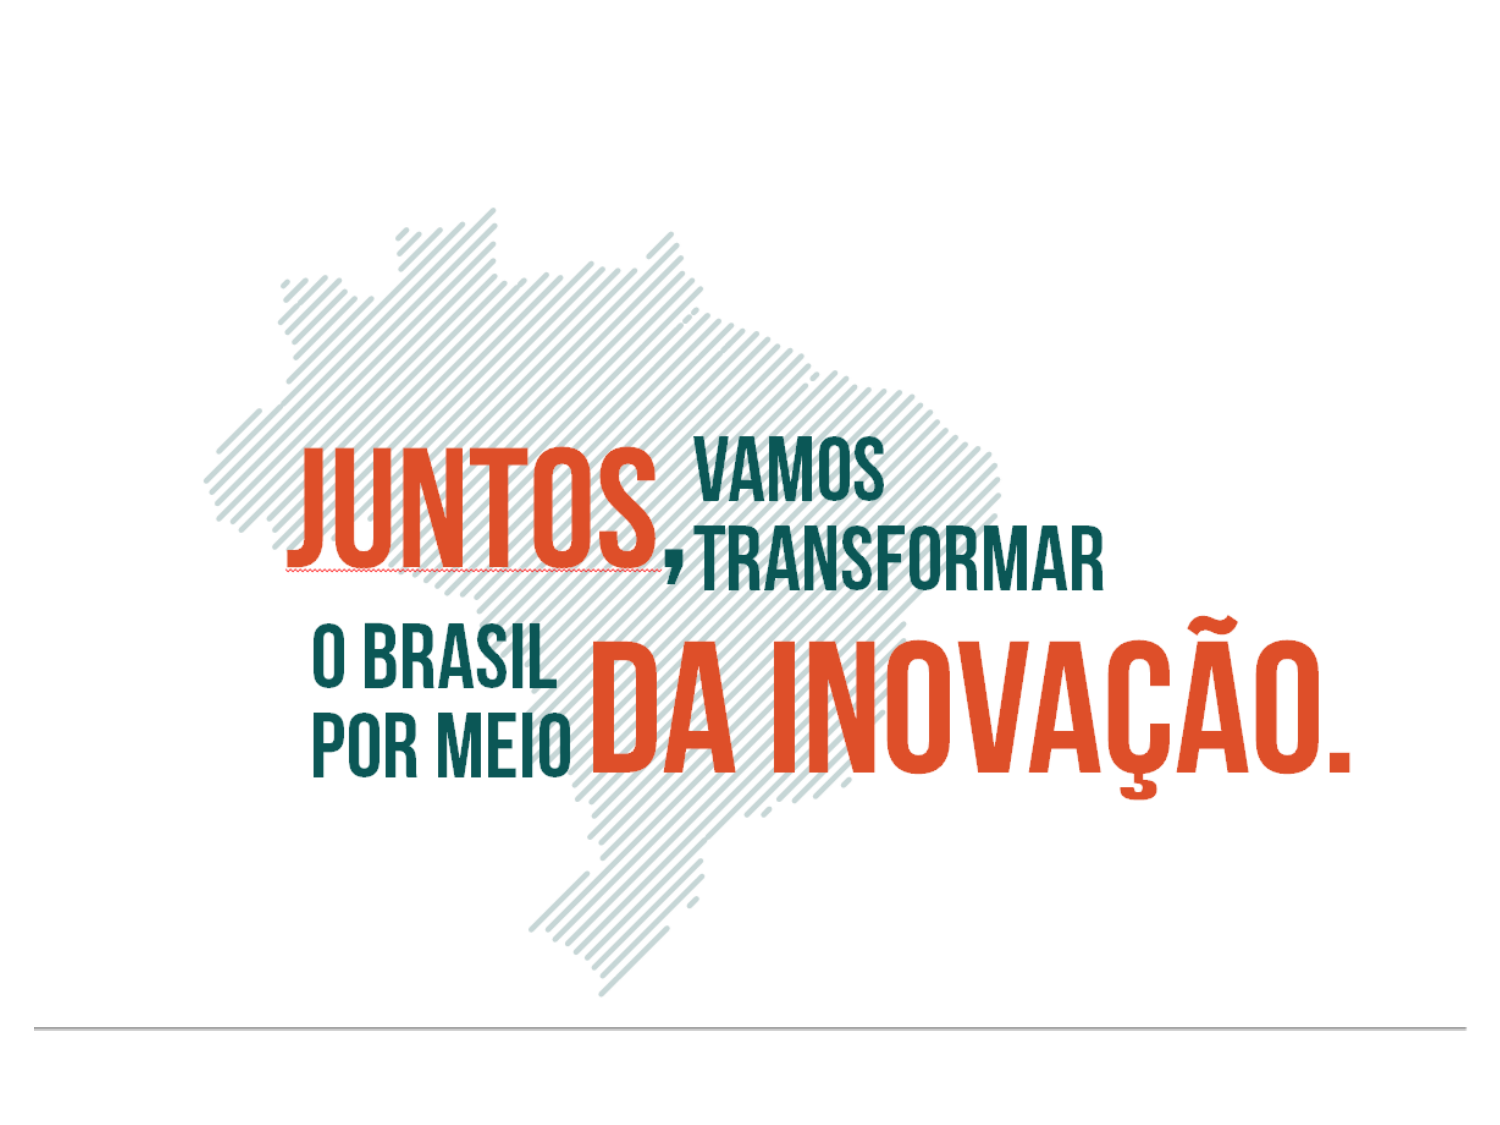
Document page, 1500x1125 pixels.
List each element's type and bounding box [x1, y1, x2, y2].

picture [34, 193, 1469, 1027]
